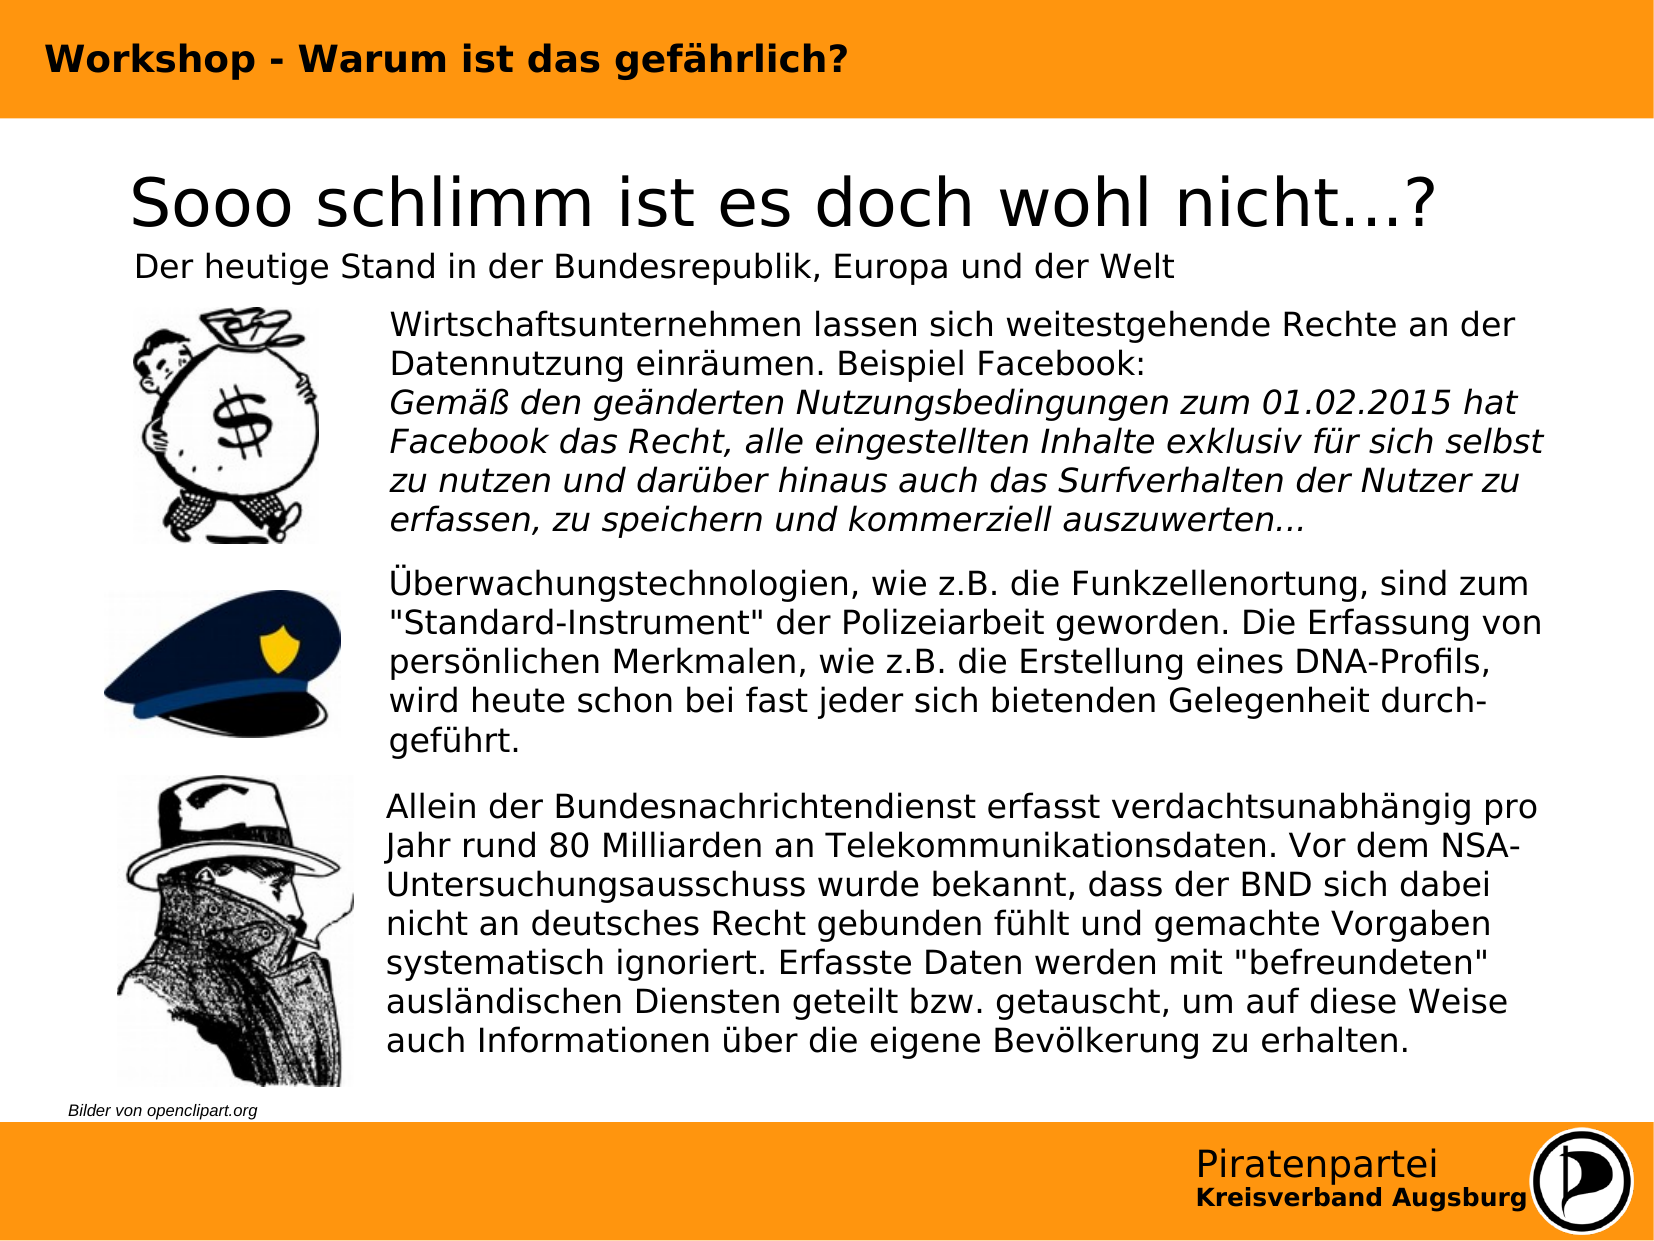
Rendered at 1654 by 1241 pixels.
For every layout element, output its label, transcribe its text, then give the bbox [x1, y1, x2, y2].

text_box Überwachungstechnologien, wie z.B. die Funkzellenortung, sind zum "Standard-Instrument" der Polizeiarbeit geworden. Die Erfassung von persönlichen Merkmalen, wie z.B. die Erstellung eines DNA-Profils, wird heute schon bei fast jeder sich bietenden Gelegenheit durch-geführt. [373, 556, 1566, 777]
text_box Sooo schlimm ist es doch wohl nicht...? [115, 155, 1560, 248]
text_box Der heutige Stand in der Bundesrepublik, Europa und der Welt [118, 239, 1501, 298]
text_box Bilder von openclipart.org [53, 1092, 409, 1127]
picture [117, 775, 354, 1087]
picture [104, 590, 341, 738]
picture [1529, 1127, 1634, 1235]
picture [133, 307, 319, 544]
text_box Wirtschaftsunternehmen lassen sich weitestgehende Rechte an der Datennutzung einräumen. Beispiel Facebook: Gemäß den geänderten Nutzungsbedingungen zum 01.02.2015 hat Facebook das Recht, alle eingestellten Inhalte exklusiv für sich selbst zu nutzen und darüber hinaus auch das Surfverhalten der Nutzer zu erfassen, zu speichern und kommerziell auszuwerten... [374, 296, 1567, 547]
text_box Workshop - Warum ist das gefährlich? [29, 29, 1329, 88]
text_box Allein der Bundesnachrichtendienst erfasst verdachtsunabhängig pro Jahr rund 80 Milliarden an Telekommunikationsdaten. Vor dem NSA-Untersuchungsausschuss wurde bekannt, dass der BND sich dabei nicht an deutsches Recht gebunden fühlt und gemachte Vorgaben systematisch ignoriert. Erfasste Daten werden mit "befreundeten" ausländischen Diensten geteilt bzw. getauscht, um auf diese Weise auch Informationen über die eigene Bevölkerung zu erhalten. [370, 778, 1563, 1057]
